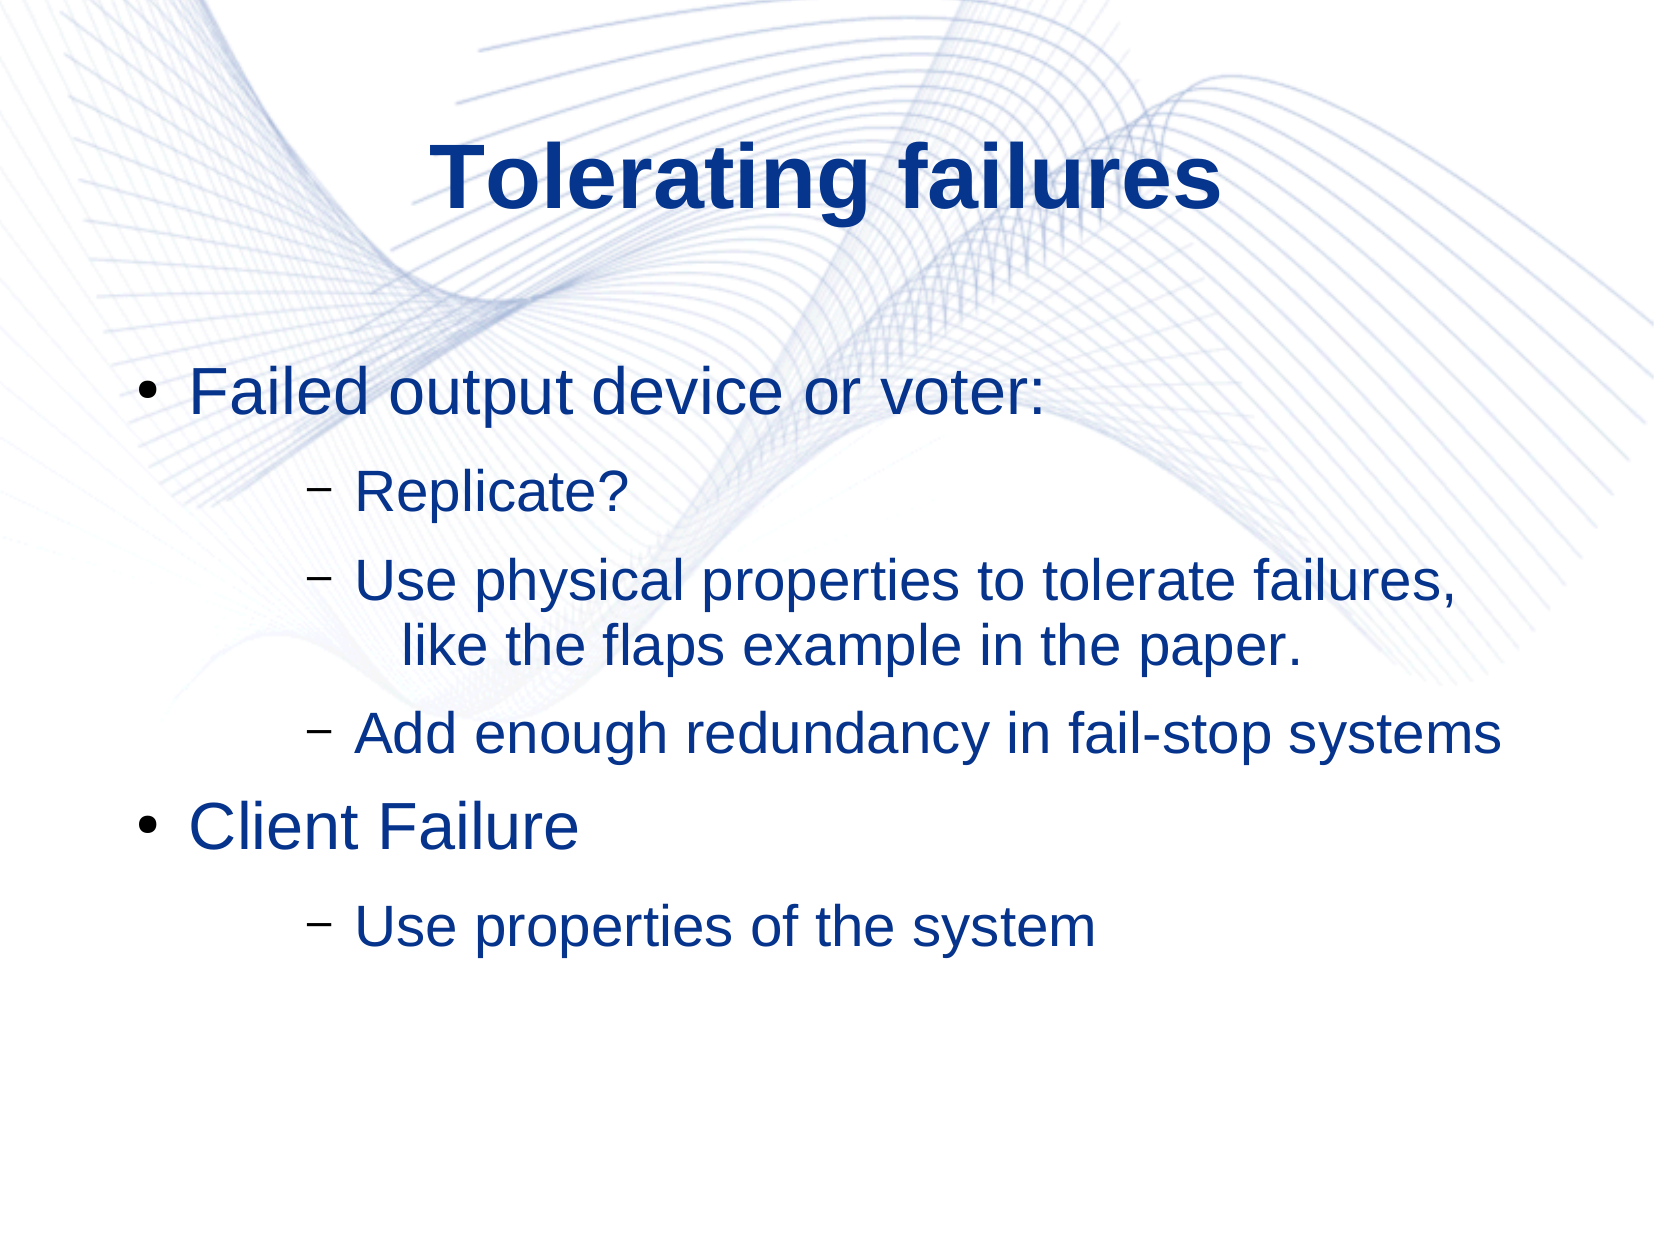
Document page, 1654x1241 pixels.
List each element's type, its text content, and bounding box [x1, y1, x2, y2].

list Failed output device or voter: Replicate? Use physical properties to tolerate failures, like the flaps example in the paper. Add enough redundancy in fail-stop systems Client Failure Use properties of the system [118, 354, 1536, 1108]
picture [0, 0, 1654, 1241]
title Tolerating failures [118, 66, 1536, 288]
